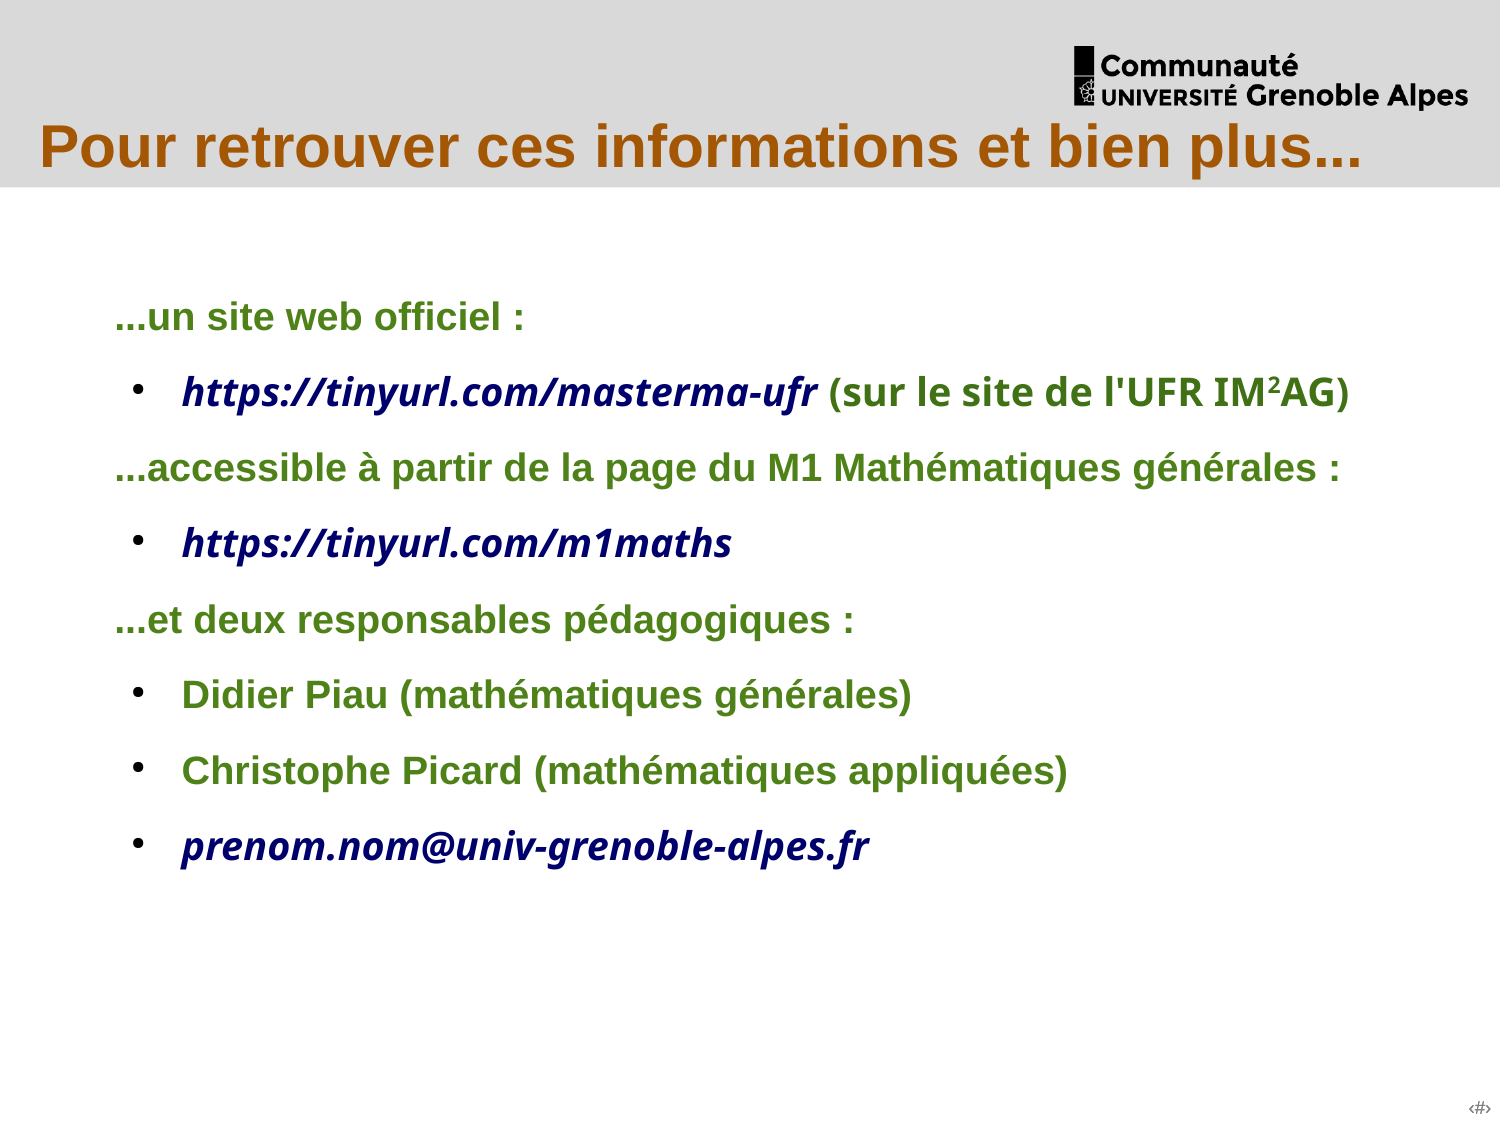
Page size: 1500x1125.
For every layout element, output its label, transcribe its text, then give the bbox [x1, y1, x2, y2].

title Pour retrouver ces informations et bien plus... [32, 46, 1442, 188]
list ...un site web officiel : https://tinyurl.com/masterma-ufr (sur le site de l'UFR IM2AG) ...accessible à partir de la page du M1 Mathématiques générales : https://tinyurl.com/m1maths ...et deux responsables pédagogiques : Didier Piau (mathématiques générales) Christophe Picard (mathématiques appliquées) prenom.nom@univ-grenoble-alpes.fr [106, 283, 1367, 911]
picture [1442, 46, 1468, 111]
